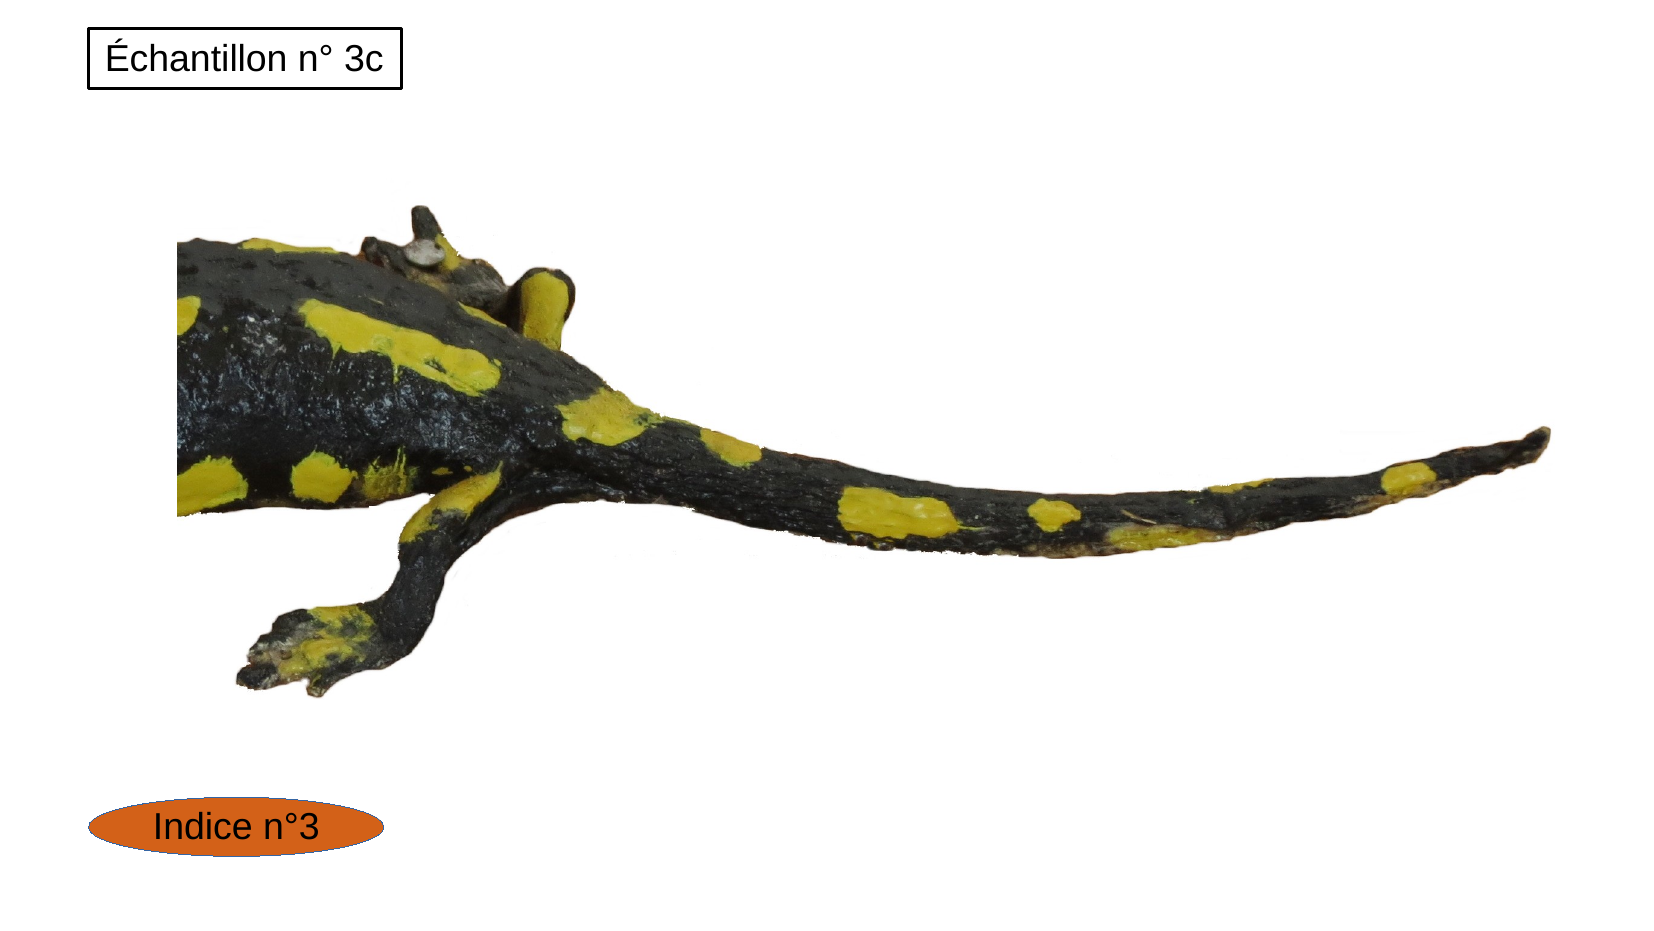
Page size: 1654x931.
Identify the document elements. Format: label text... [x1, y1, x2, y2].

text_box Indice n°3 [88, 797, 384, 857]
picture [177, 177, 1595, 715]
text_box Échantillon n° 3c [88, 28, 402, 89]
